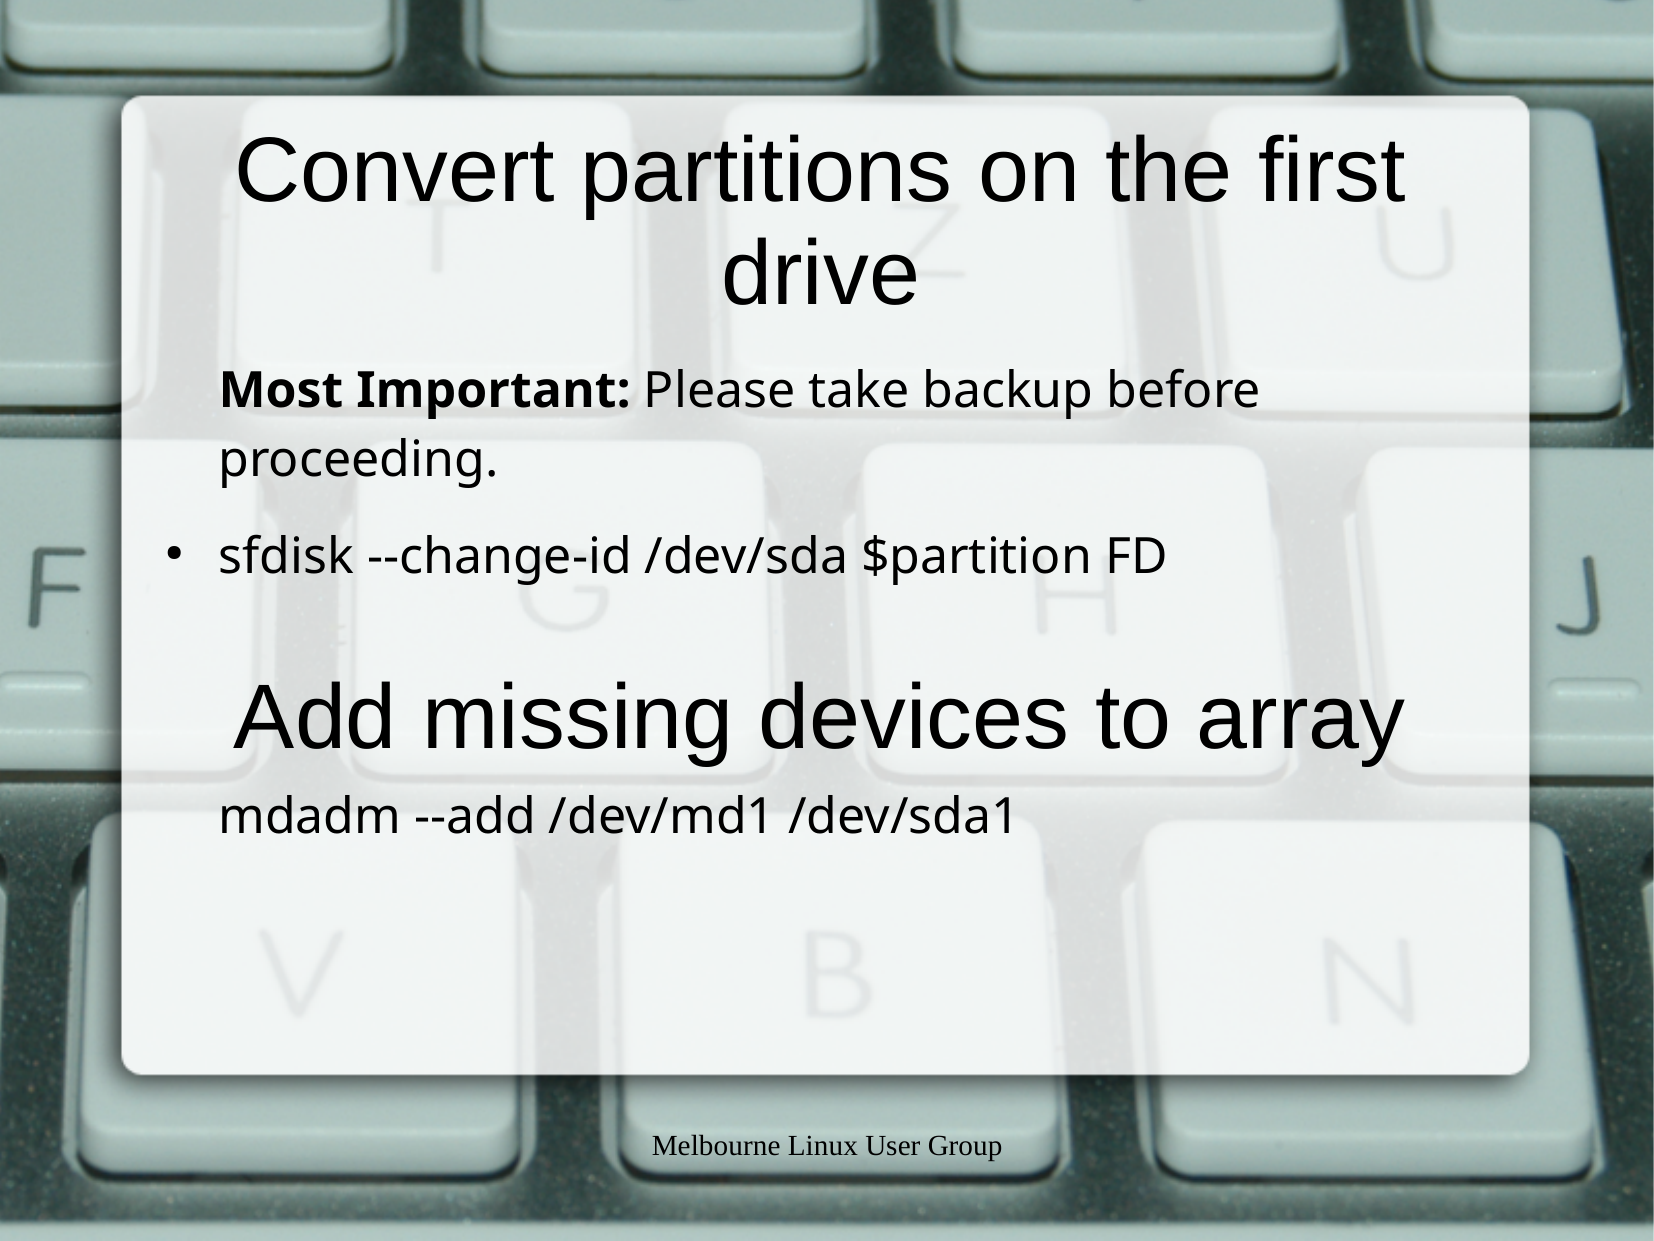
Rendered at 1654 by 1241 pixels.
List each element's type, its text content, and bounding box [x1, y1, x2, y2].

title Add missing devices to array [135, 649, 1506, 785]
list Most Important: Please take backup before proceeding. sfdisk --change-id /dev/sda $partition FD [147, 354, 1506, 621]
title Convert partitions on the first drive [135, 118, 1506, 324]
picture [0, 0, 1654, 1241]
list mdadm --add /dev/md1 /dev/sda1 [147, 779, 1506, 1046]
